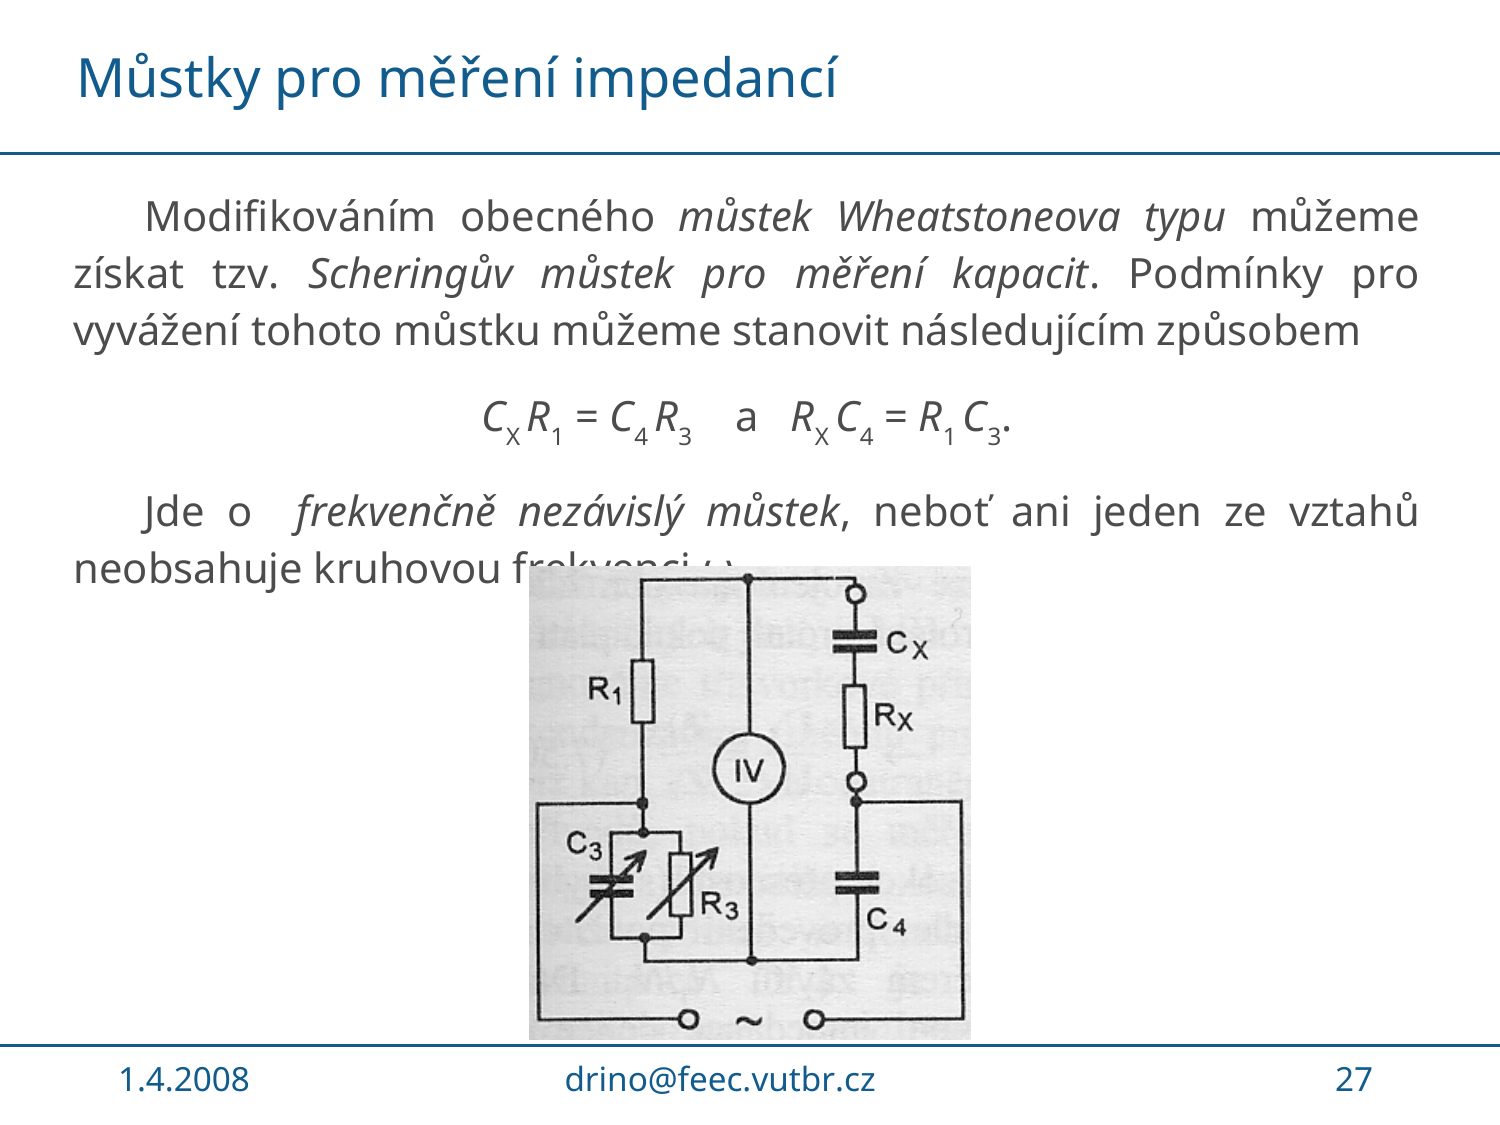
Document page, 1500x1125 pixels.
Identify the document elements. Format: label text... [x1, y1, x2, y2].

text_box 1.4.2008 [103, 1049, 432, 1125]
text_box <číslo> [1075, 1049, 1388, 1125]
title Můstky pro měření impedancí [0, 0, 1500, 152]
text_box drino@feec.vutbr.cz [454, 1049, 987, 1125]
picture [529, 566, 971, 1040]
text_box Modifikováním obecného můstek Wheatstoneova typu můžeme získat tzv. Scheringův můstek pro měření kapacit. Podmínky pro vyvážení tohoto můstku můžeme stanovit následujícím způsobem CX R1 = C4 R3 a RX C4 = R1 C3. Jde o frekvenčně nezávislý můstek, neboť ani jeden ze vztahů neobsahuje kruhovou frekvenci ω. [59, 178, 1442, 604]
